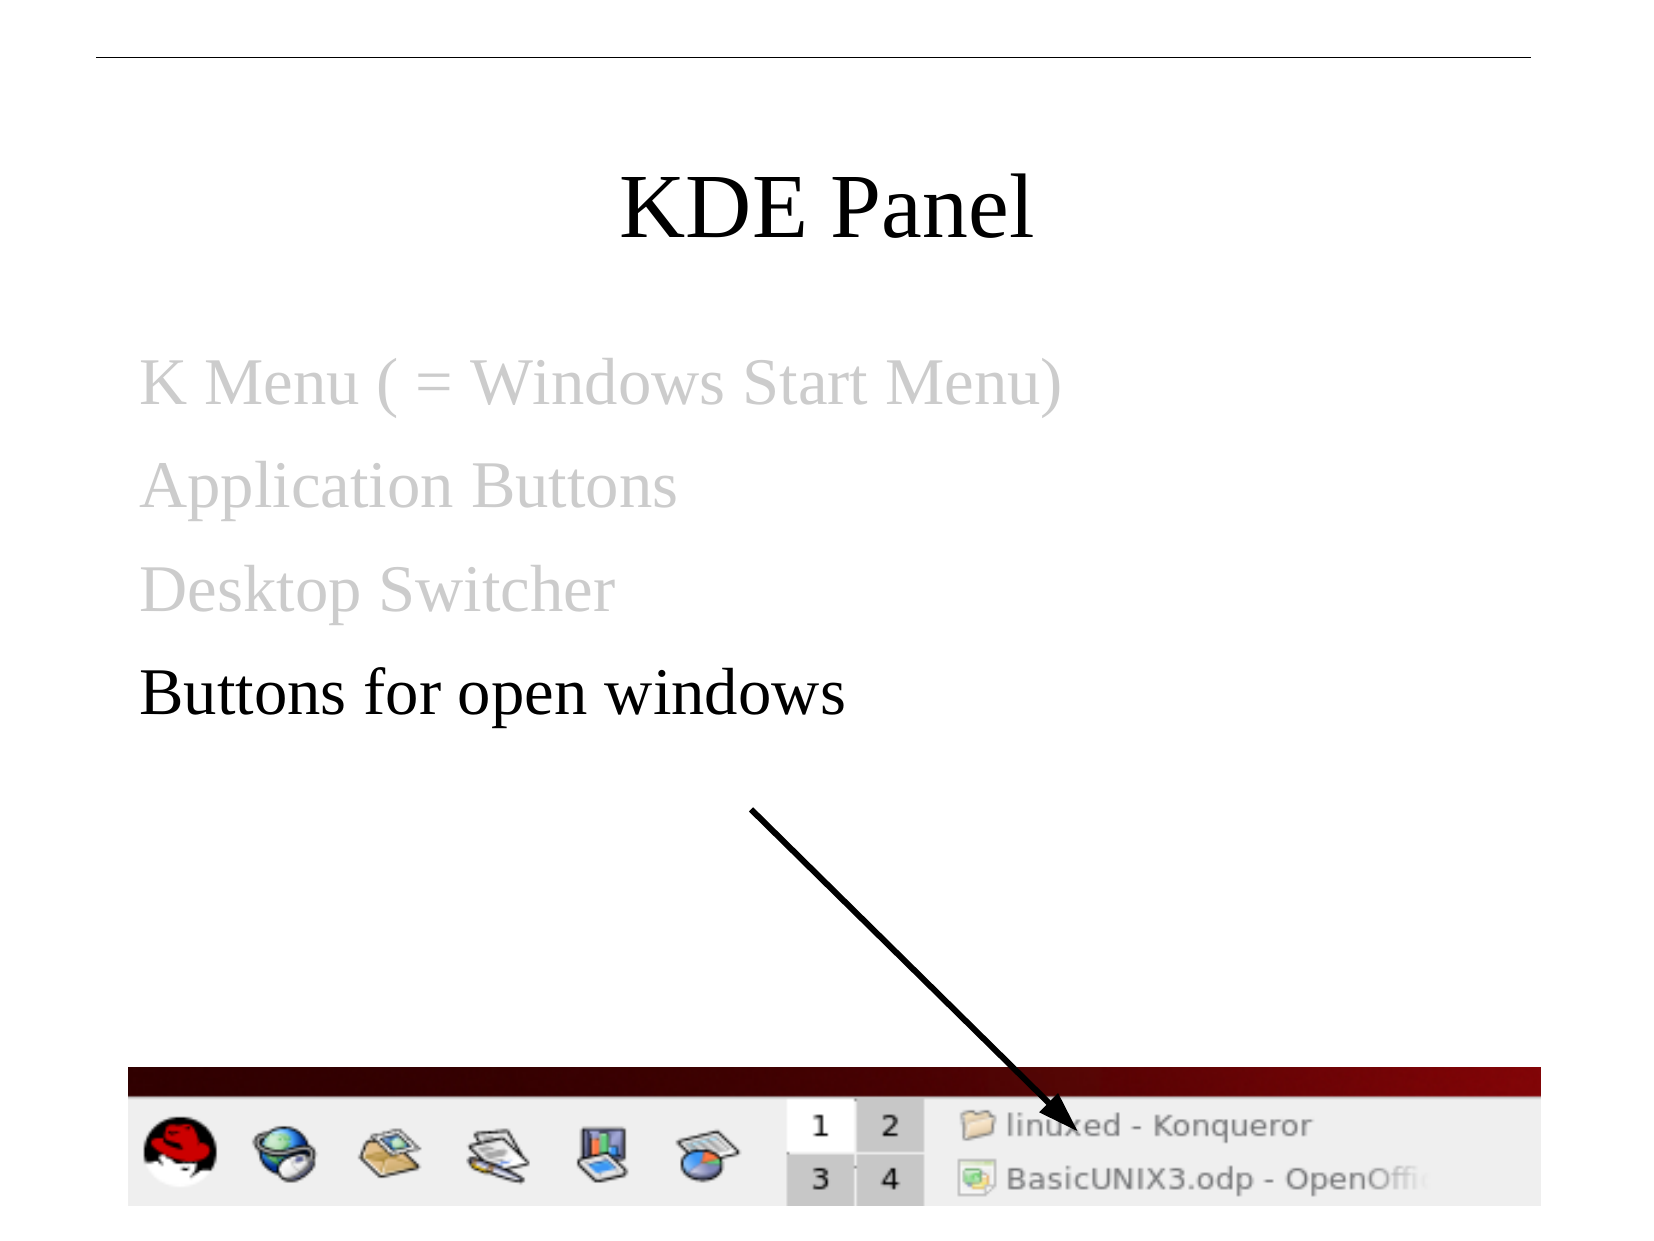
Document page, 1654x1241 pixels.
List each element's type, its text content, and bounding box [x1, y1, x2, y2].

title KDE Panel [121, 102, 1534, 310]
list K Menu ( = Windows Start Menu) Application Buttons Desktop Switcher Buttons for open windows [121, 344, 1534, 1127]
picture [128, 1067, 1541, 1206]
text_box [1437, 984, 1633, 1221]
